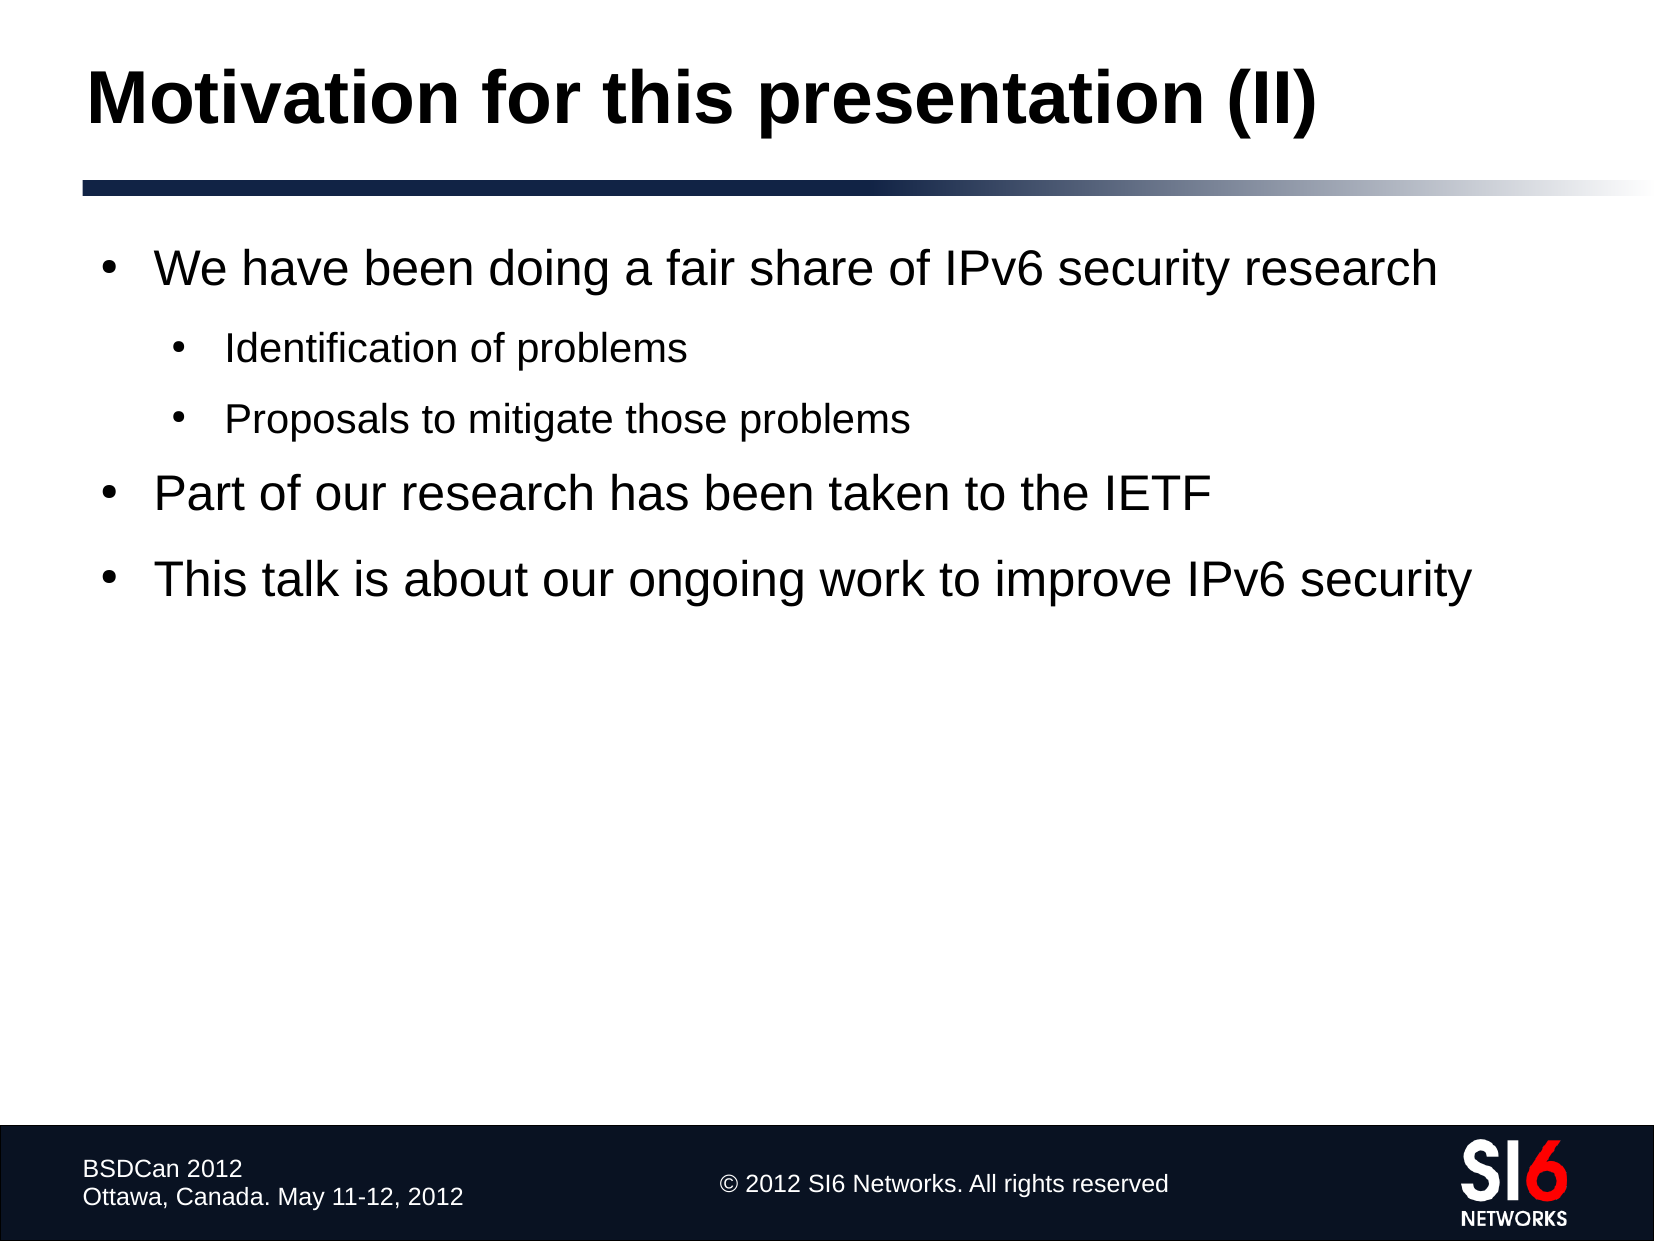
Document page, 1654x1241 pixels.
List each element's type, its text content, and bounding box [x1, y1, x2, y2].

title Motivation for this presentation (II) [86, 30, 1576, 166]
picture [1461, 1139, 1567, 1226]
list We have been doing a fair share of IPv6 security research Identification of problems Proposals to mitigate those problems Part of our research has been taken to the IETF This talk is about our ongoing work to improve IPv6 security [82, 240, 1571, 1059]
